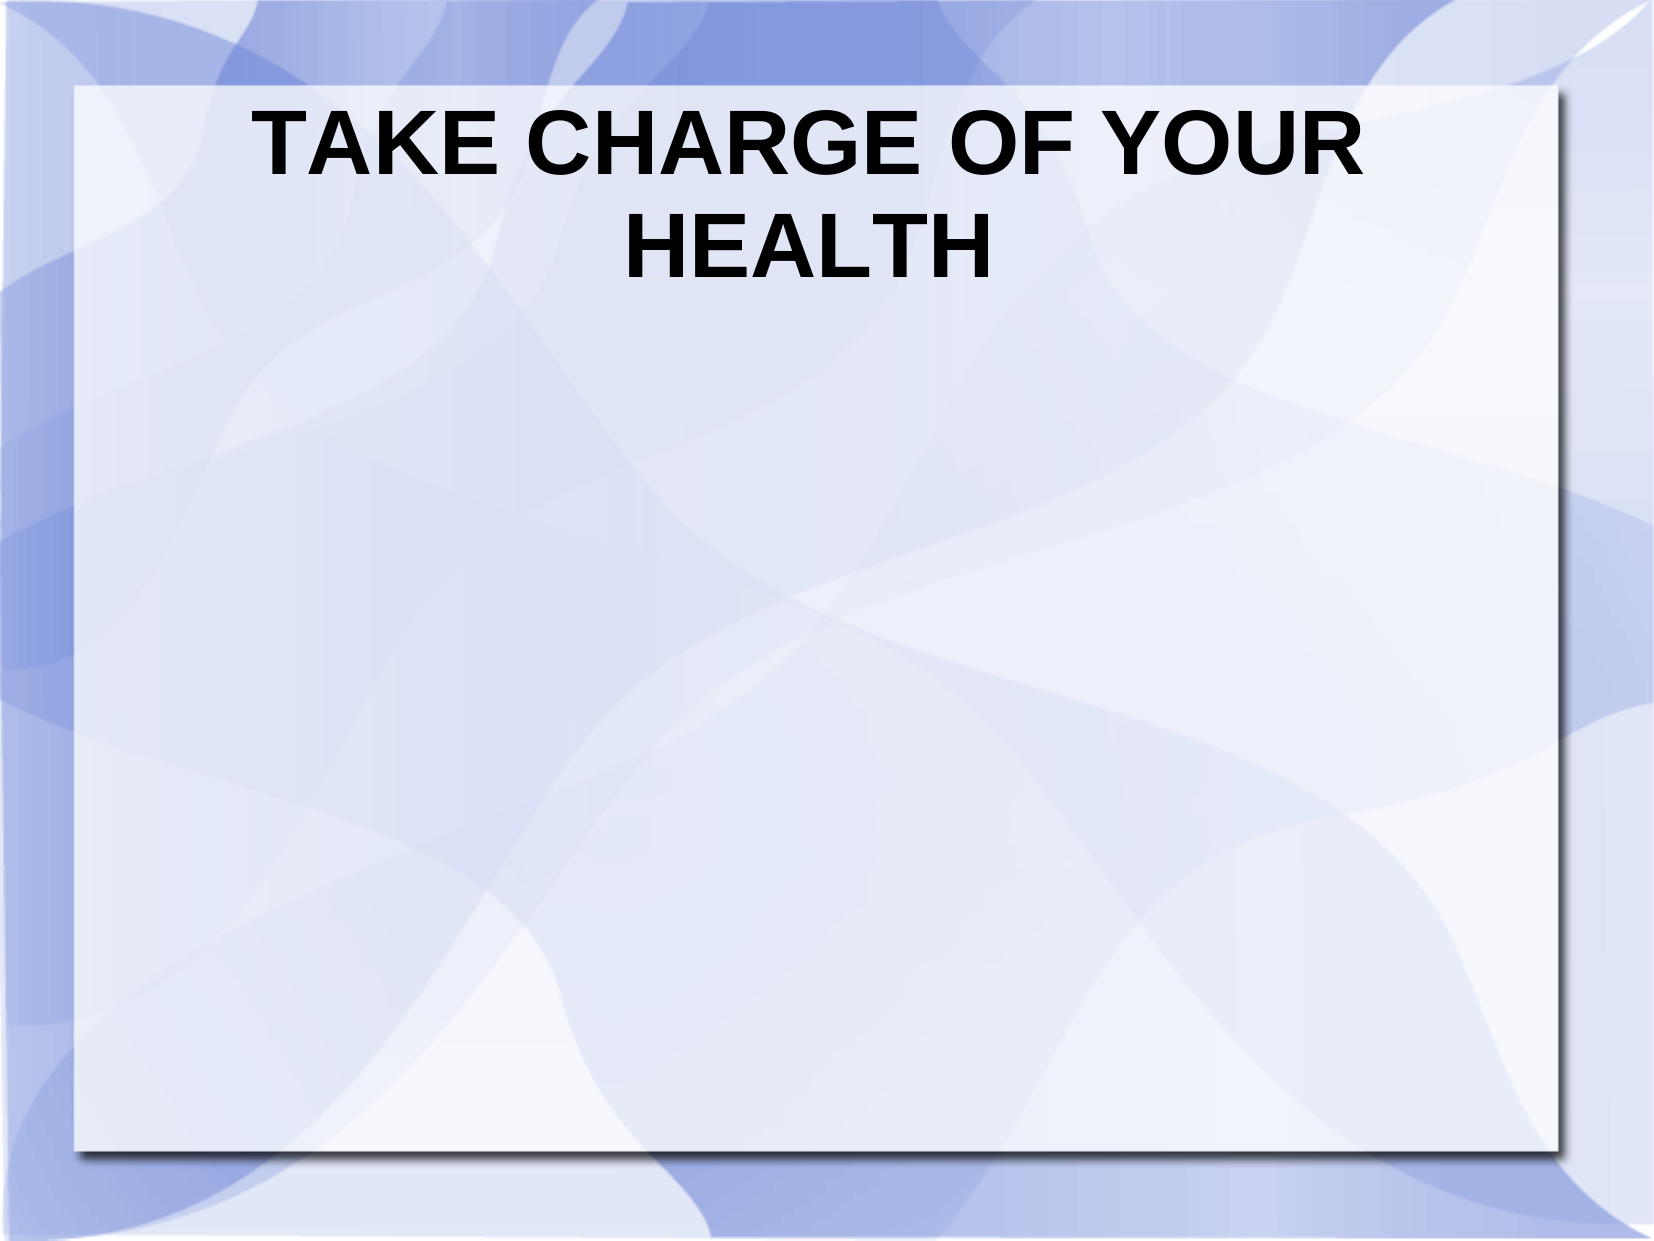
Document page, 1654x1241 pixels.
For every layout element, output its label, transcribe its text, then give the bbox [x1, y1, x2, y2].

title TAKE CHARGE OF YOUR HEALTH [82, 90, 1536, 298]
picture [0, 0, 1654, 1241]
